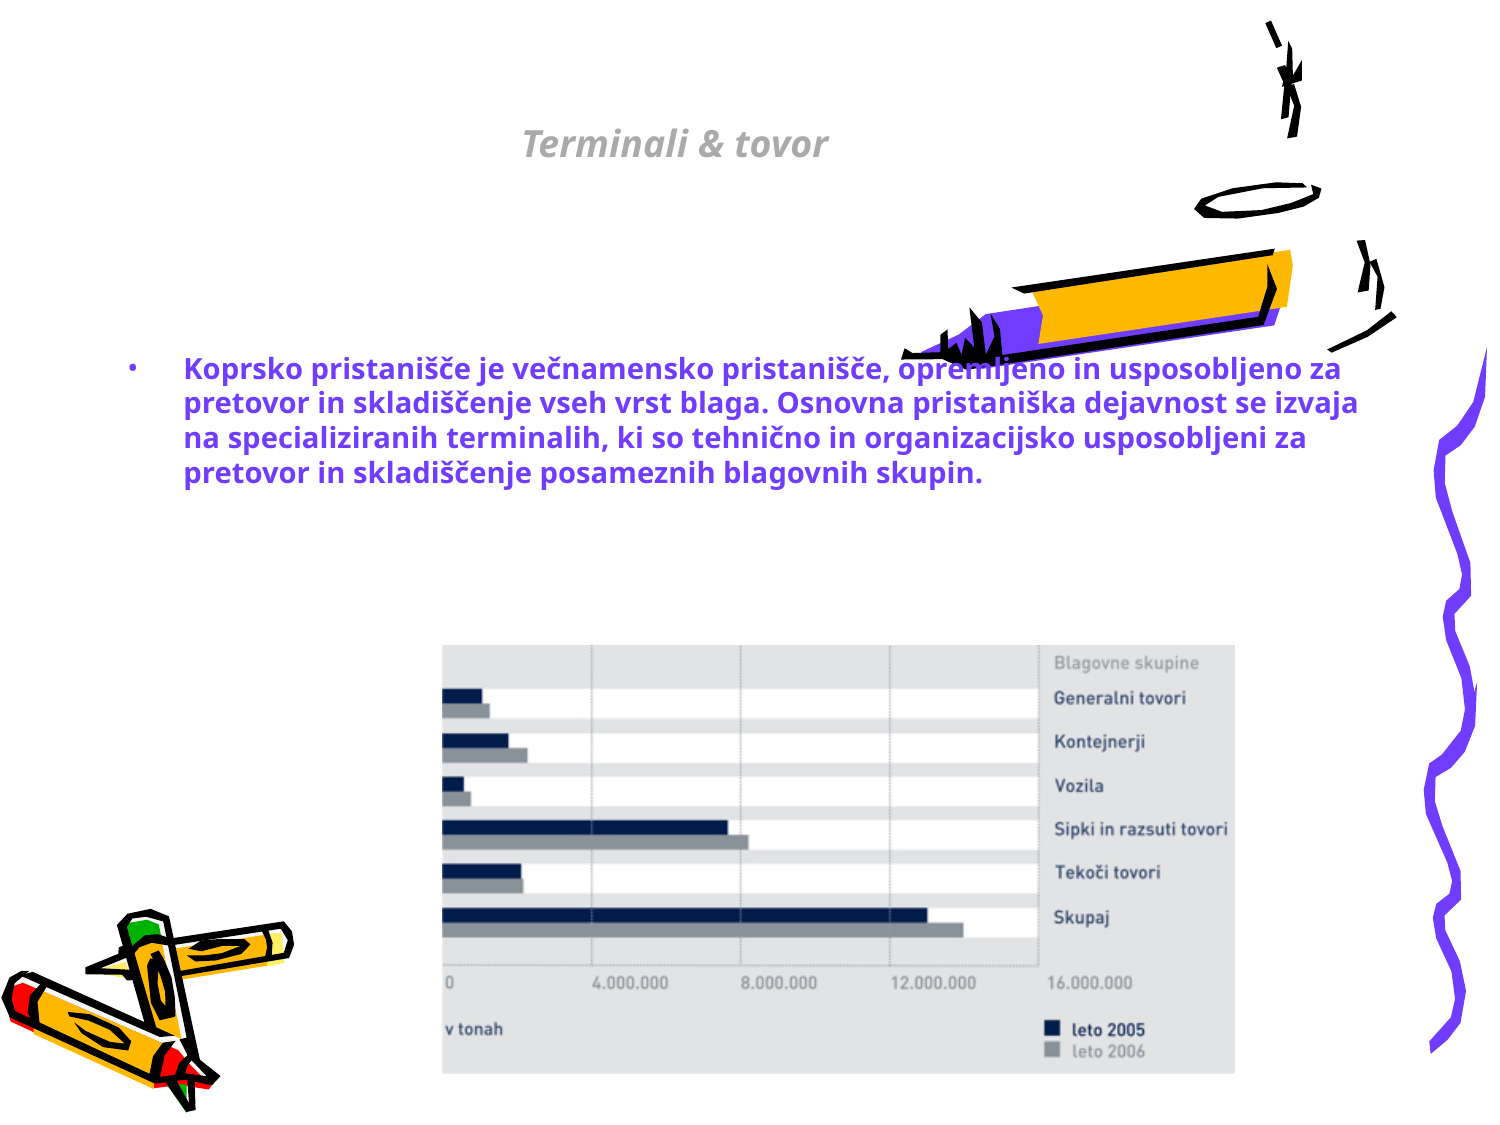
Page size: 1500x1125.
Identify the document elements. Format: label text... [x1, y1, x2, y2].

text_box Terminali & tovor [123, 66, 1226, 225]
picture [442, 954, 1235, 1074]
list Koprsko pristanišče je večnamensko pristanišče, opremljeno in usposobljeno za pretovor in skladiščenje vseh vrst blaga. Osnovna pristaniška dejavnost se izvaja na specializiranih terminalih, ki so tehnično in organizacijsko usposobljeni za pretovor in skladiščenje posameznih blagovnih skupin. [112, 299, 1375, 954]
